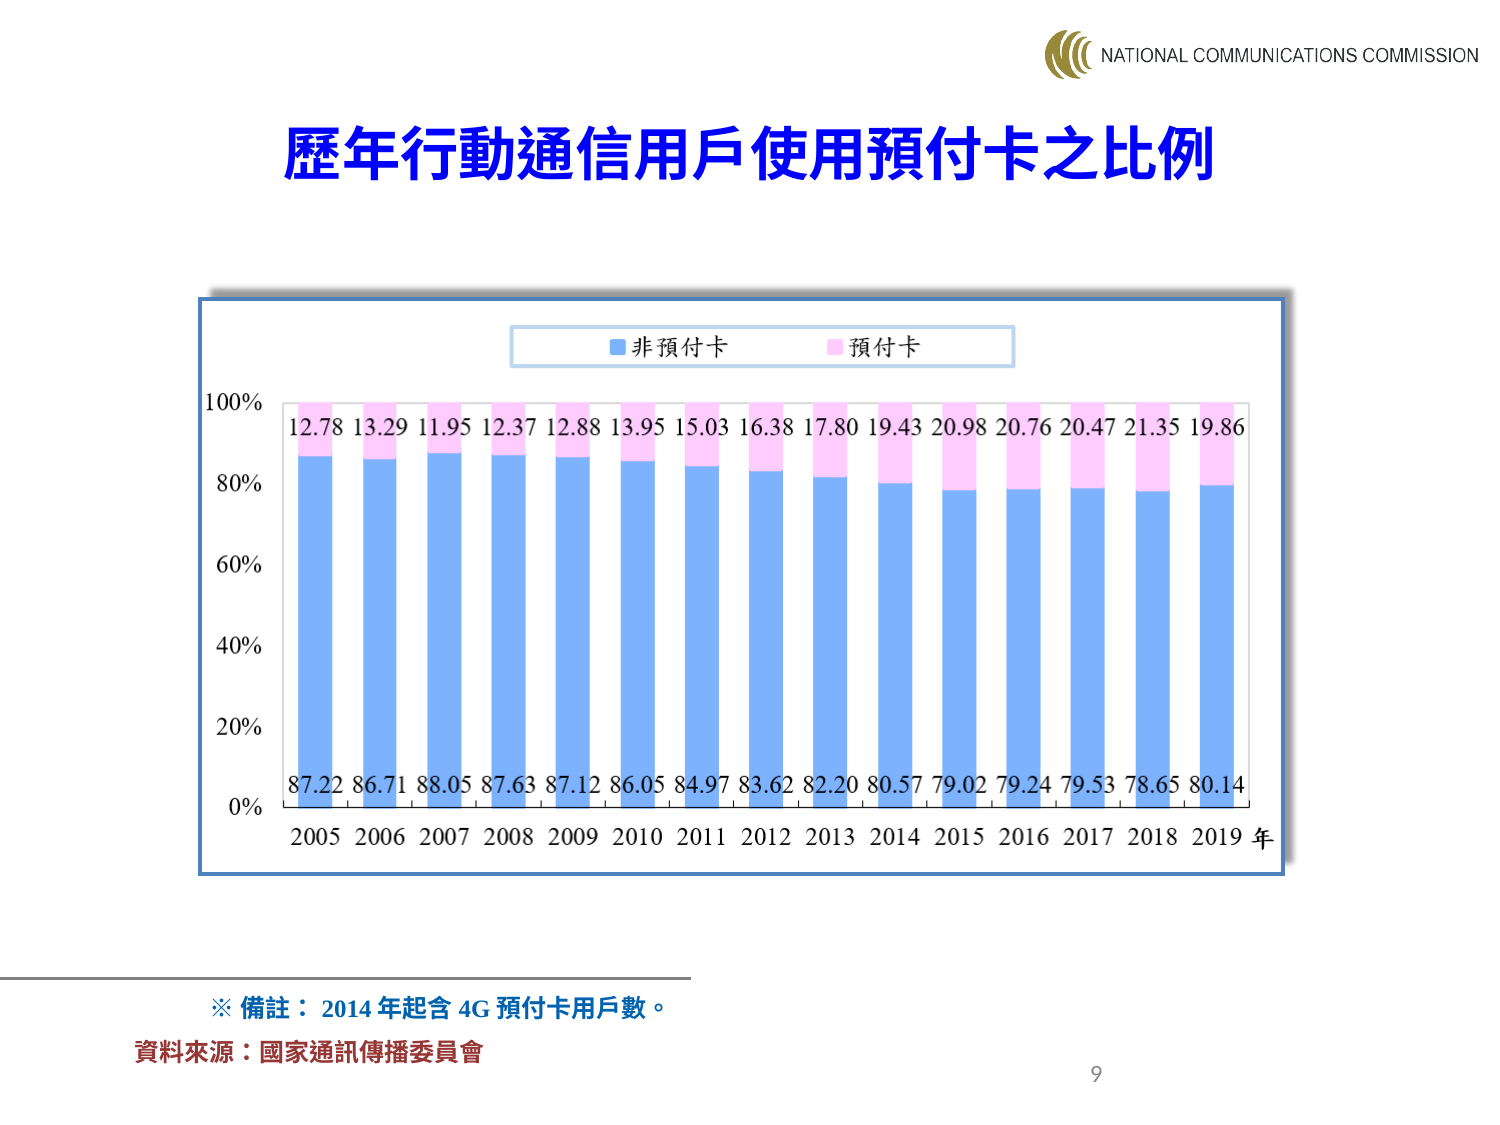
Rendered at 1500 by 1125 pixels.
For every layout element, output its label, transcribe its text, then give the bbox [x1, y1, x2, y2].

text_box 資料來源：國家通訊傳播委員會 [0, 1029, 703, 1075]
text_box [1074, 1042, 1426, 1103]
picture [198, 280, 1302, 876]
text_box 歷年行動通信用戶使用預付卡之比例 [0, 90, 1500, 216]
picture [1045, 30, 1479, 79]
text_box ※備註：2014年起含4G預付卡用戶數。 [0, 978, 1424, 1028]
